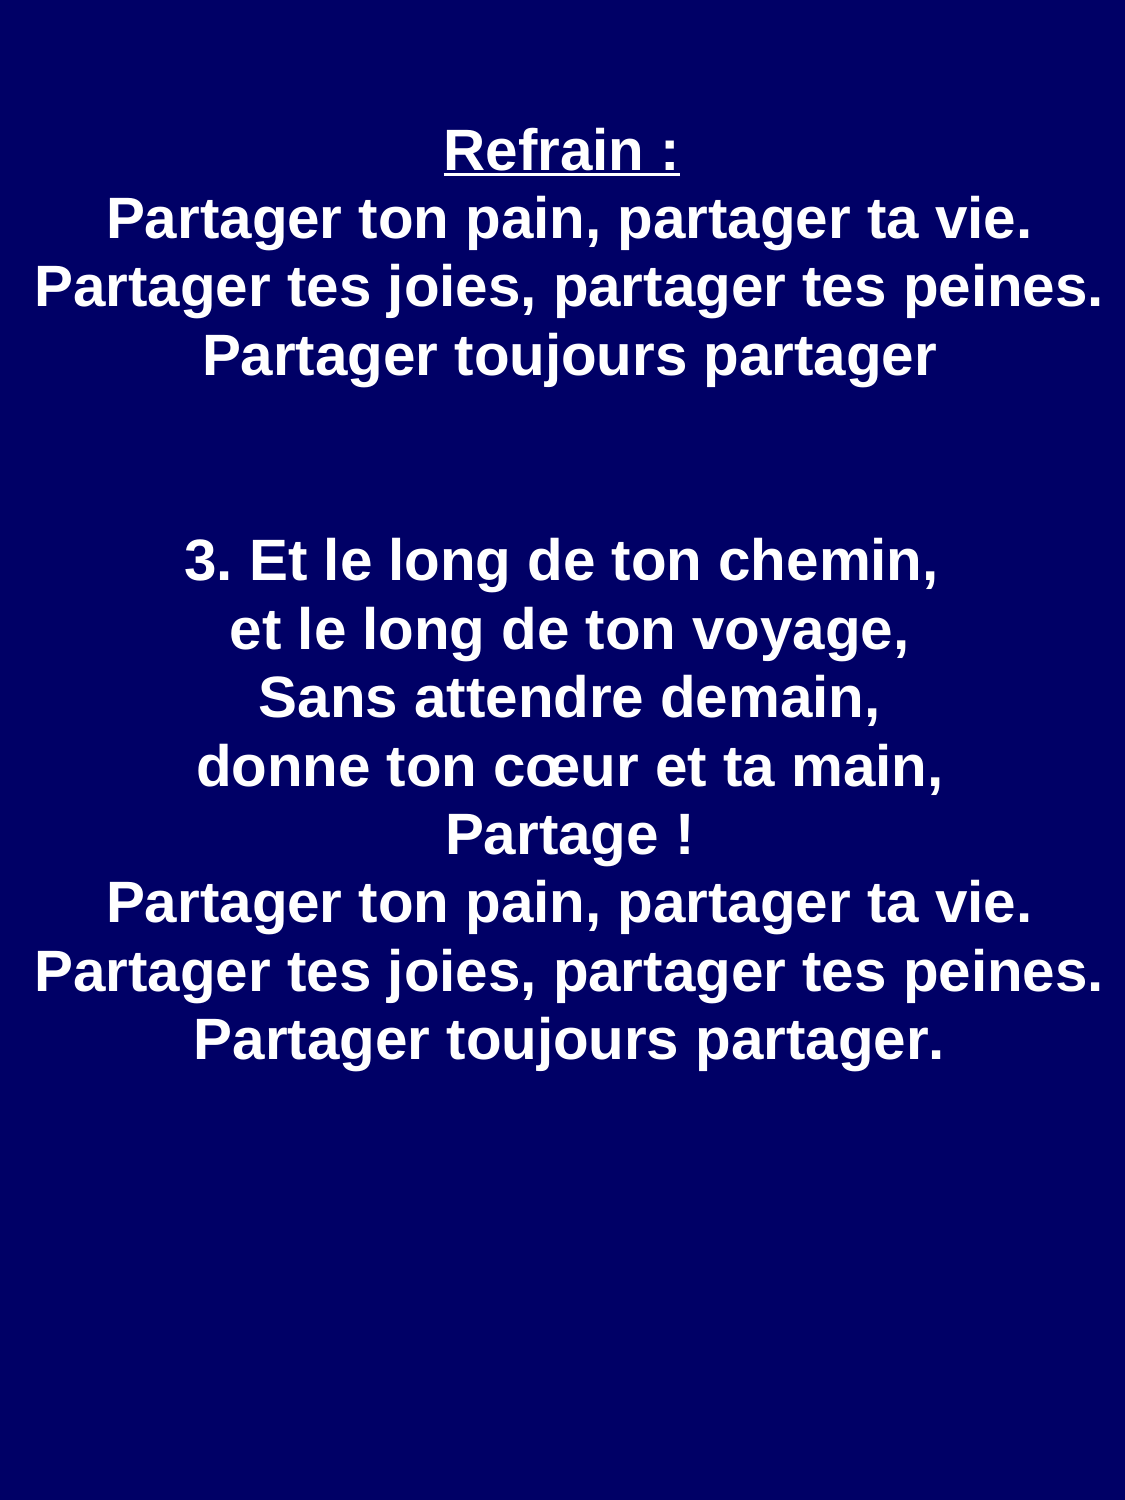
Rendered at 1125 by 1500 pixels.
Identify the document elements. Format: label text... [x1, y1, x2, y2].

text_box Refrain : Partager ton pain, partager ta vie. Partager tes joies, partager tes peines. Partager toujours partager 3. Et le long de ton chemin, et le long de ton voyage, Sans attendre demain, donne ton cœur et ta main, Partage ! Partager ton pain, partager ta vie. Partager tes joies, partager tes peines. Partager toujours partager. [7, 11, 1125, 1382]
